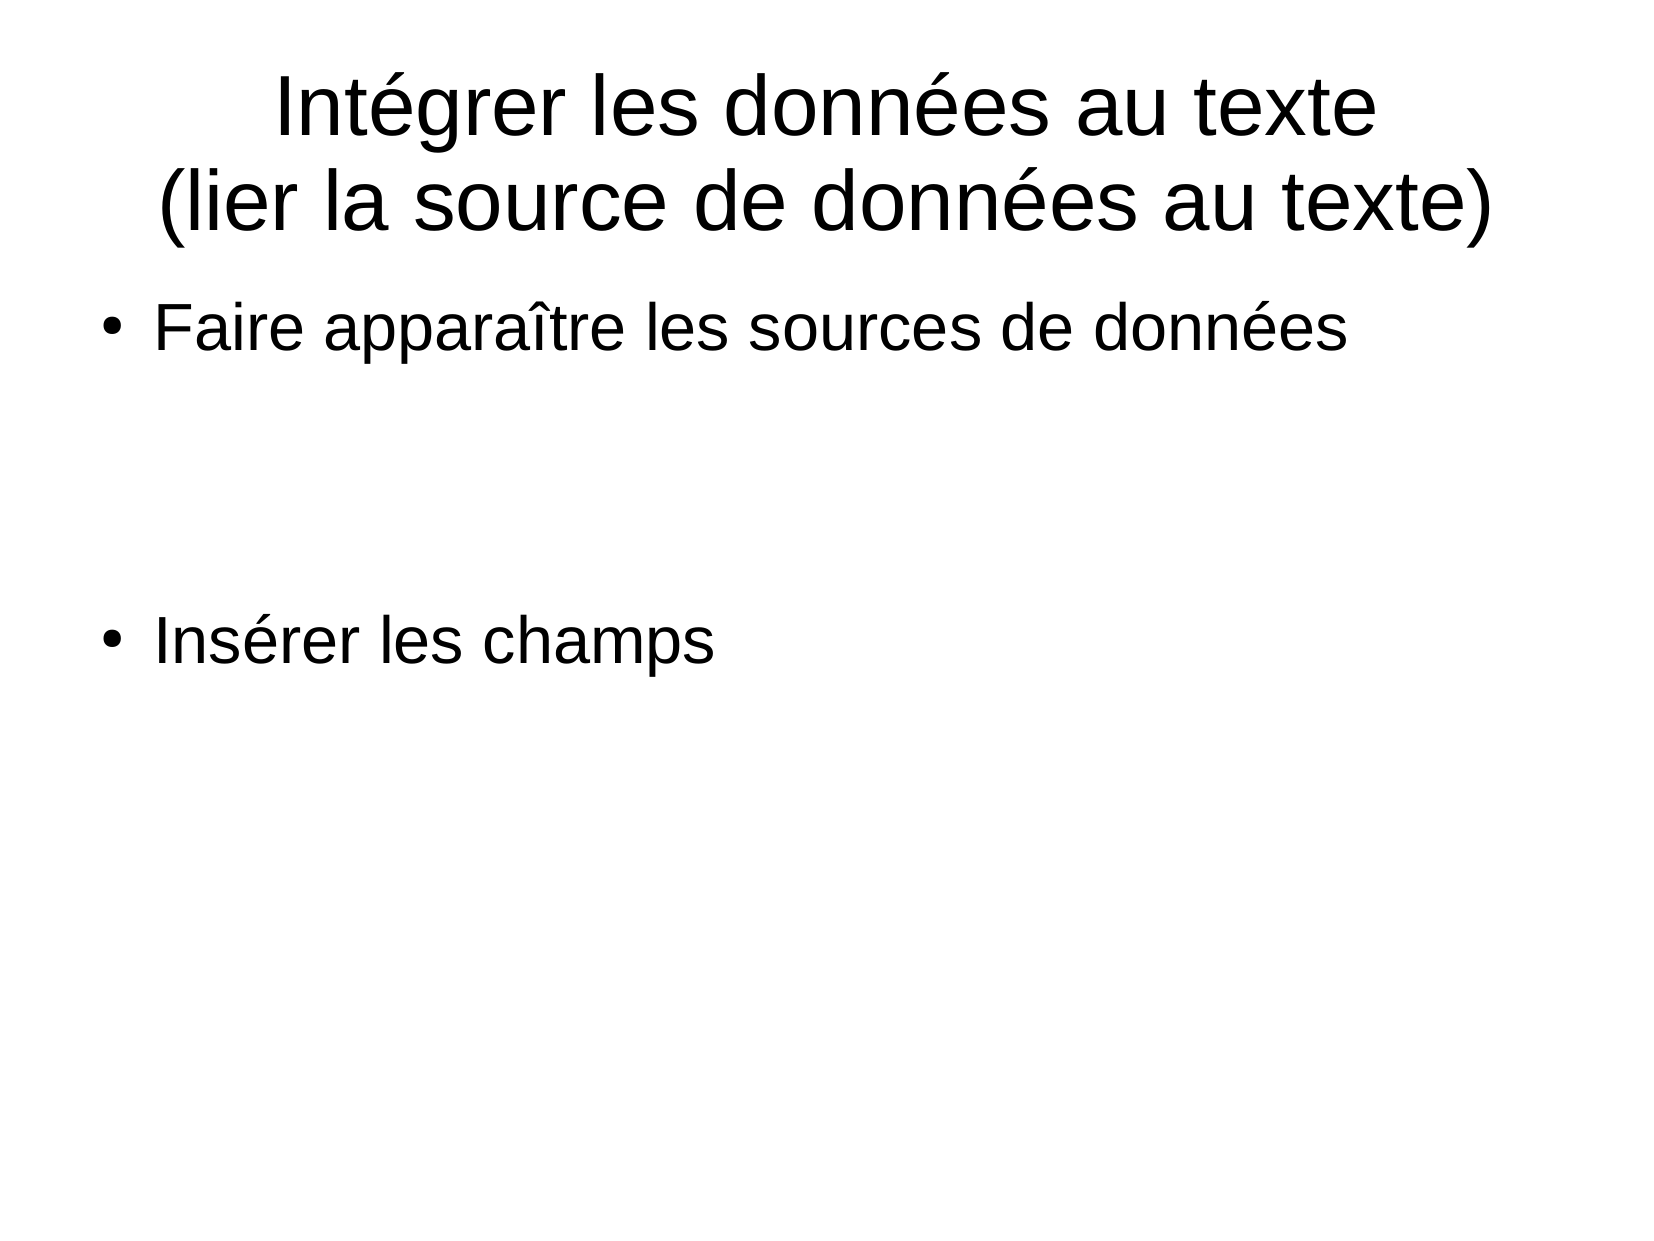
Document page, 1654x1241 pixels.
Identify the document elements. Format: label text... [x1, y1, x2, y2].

list Faire apparaître les sources de données Insérer les champs [82, 290, 1571, 1010]
title Intégrer les données au texte (lier la source de données au texte) [82, 49, 1571, 257]
